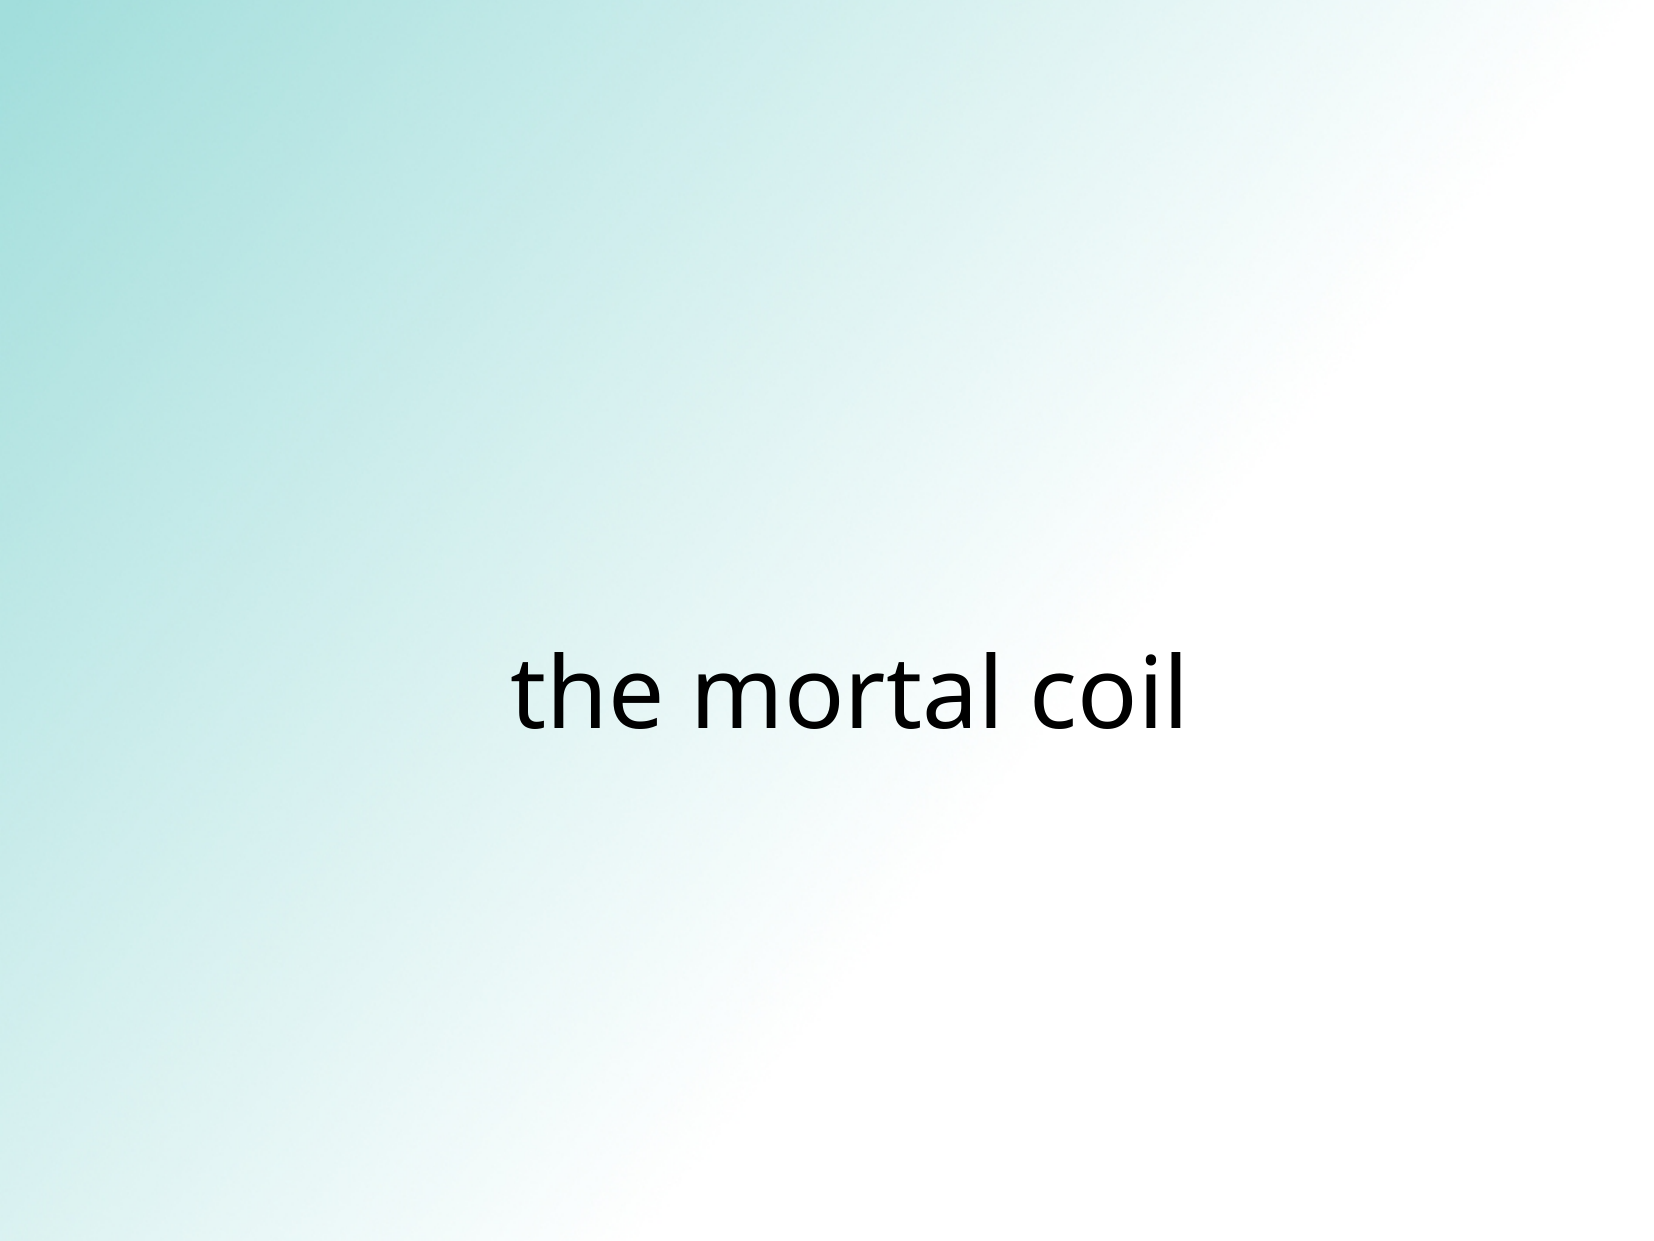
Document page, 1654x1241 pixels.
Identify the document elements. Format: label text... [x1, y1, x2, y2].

subtitle the mortal coil [106, 209, 1595, 1170]
picture [0, 0, 1654, 1241]
